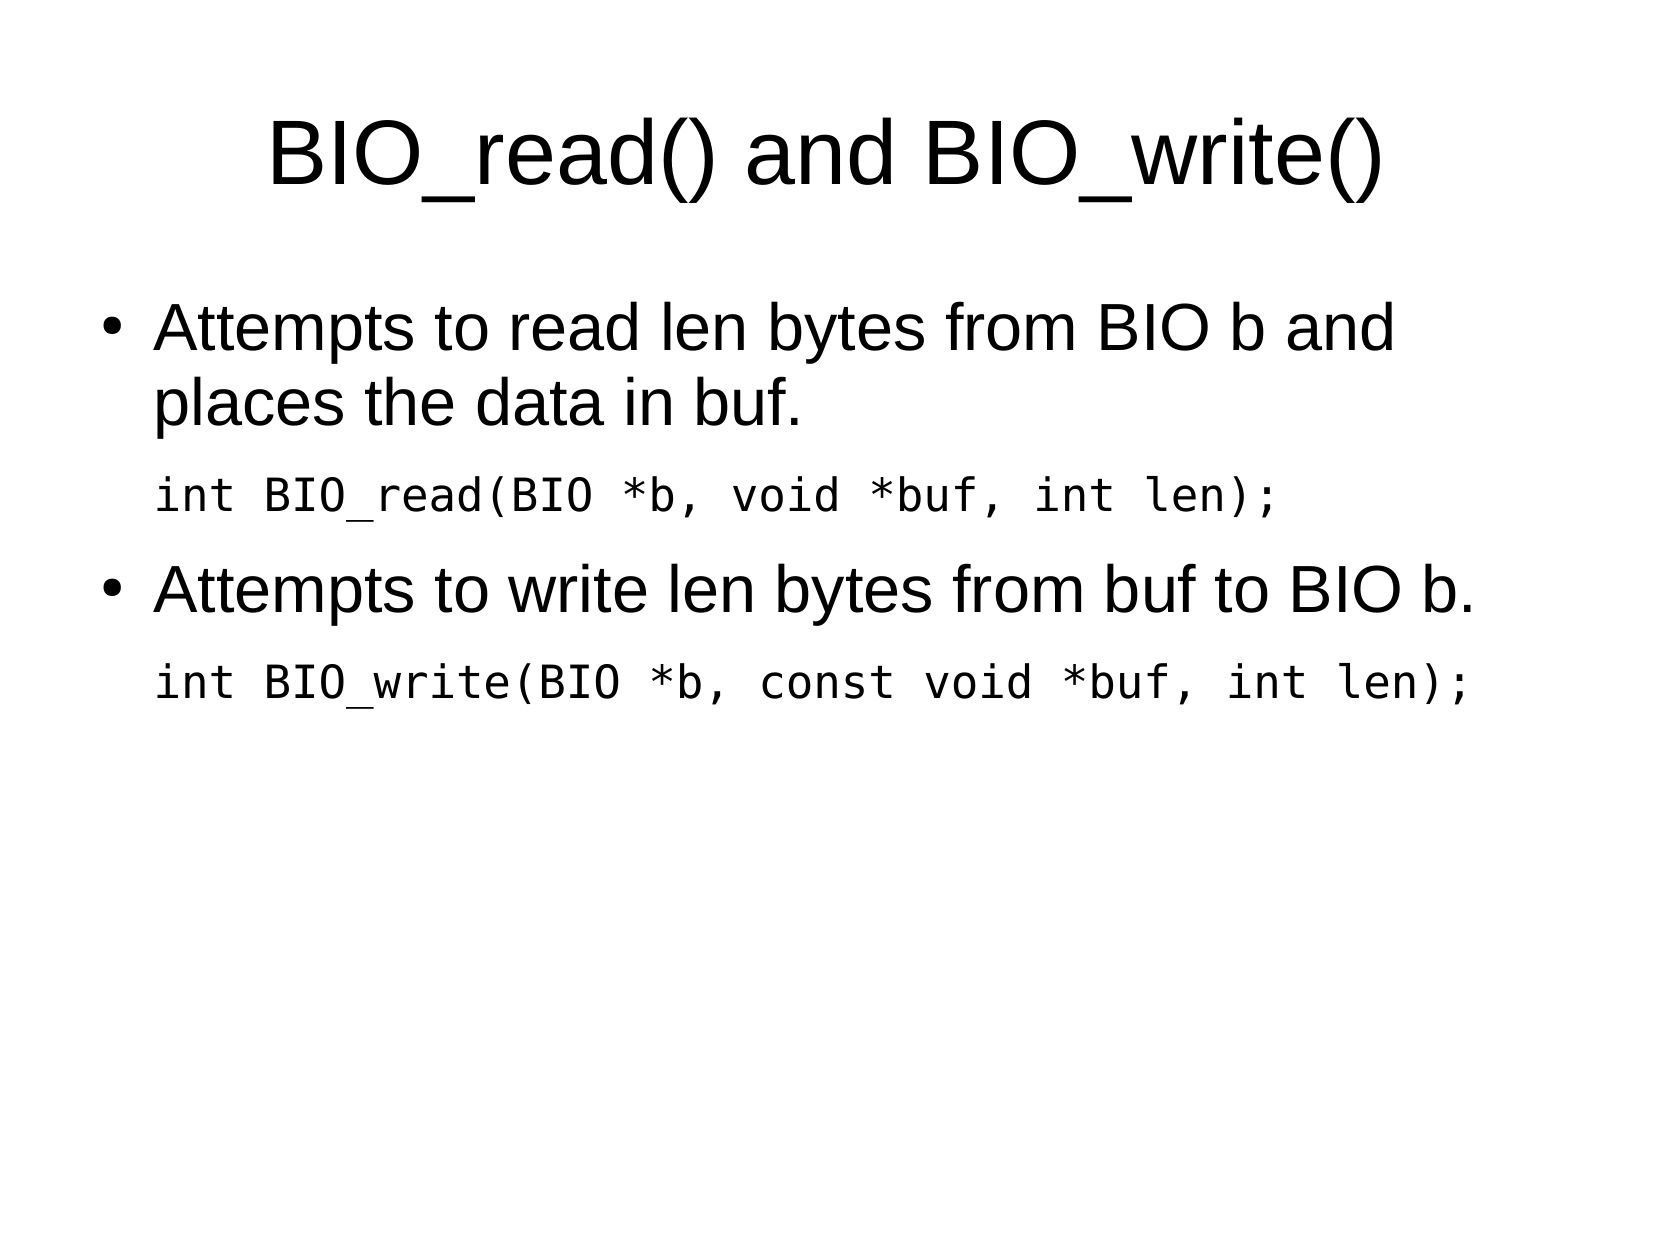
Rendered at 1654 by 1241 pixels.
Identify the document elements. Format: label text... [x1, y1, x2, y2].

title BIO_read() and BIO_write() [82, 56, 1571, 250]
list Attempts to read len bytes from BIO b and places the data in buf. int BIO_read(BIO *b, void *buf, int len); Attempts to write len bytes from buf to BIO b. int BIO_write(BIO *b, const void *buf, int len); [82, 290, 1571, 1109]
